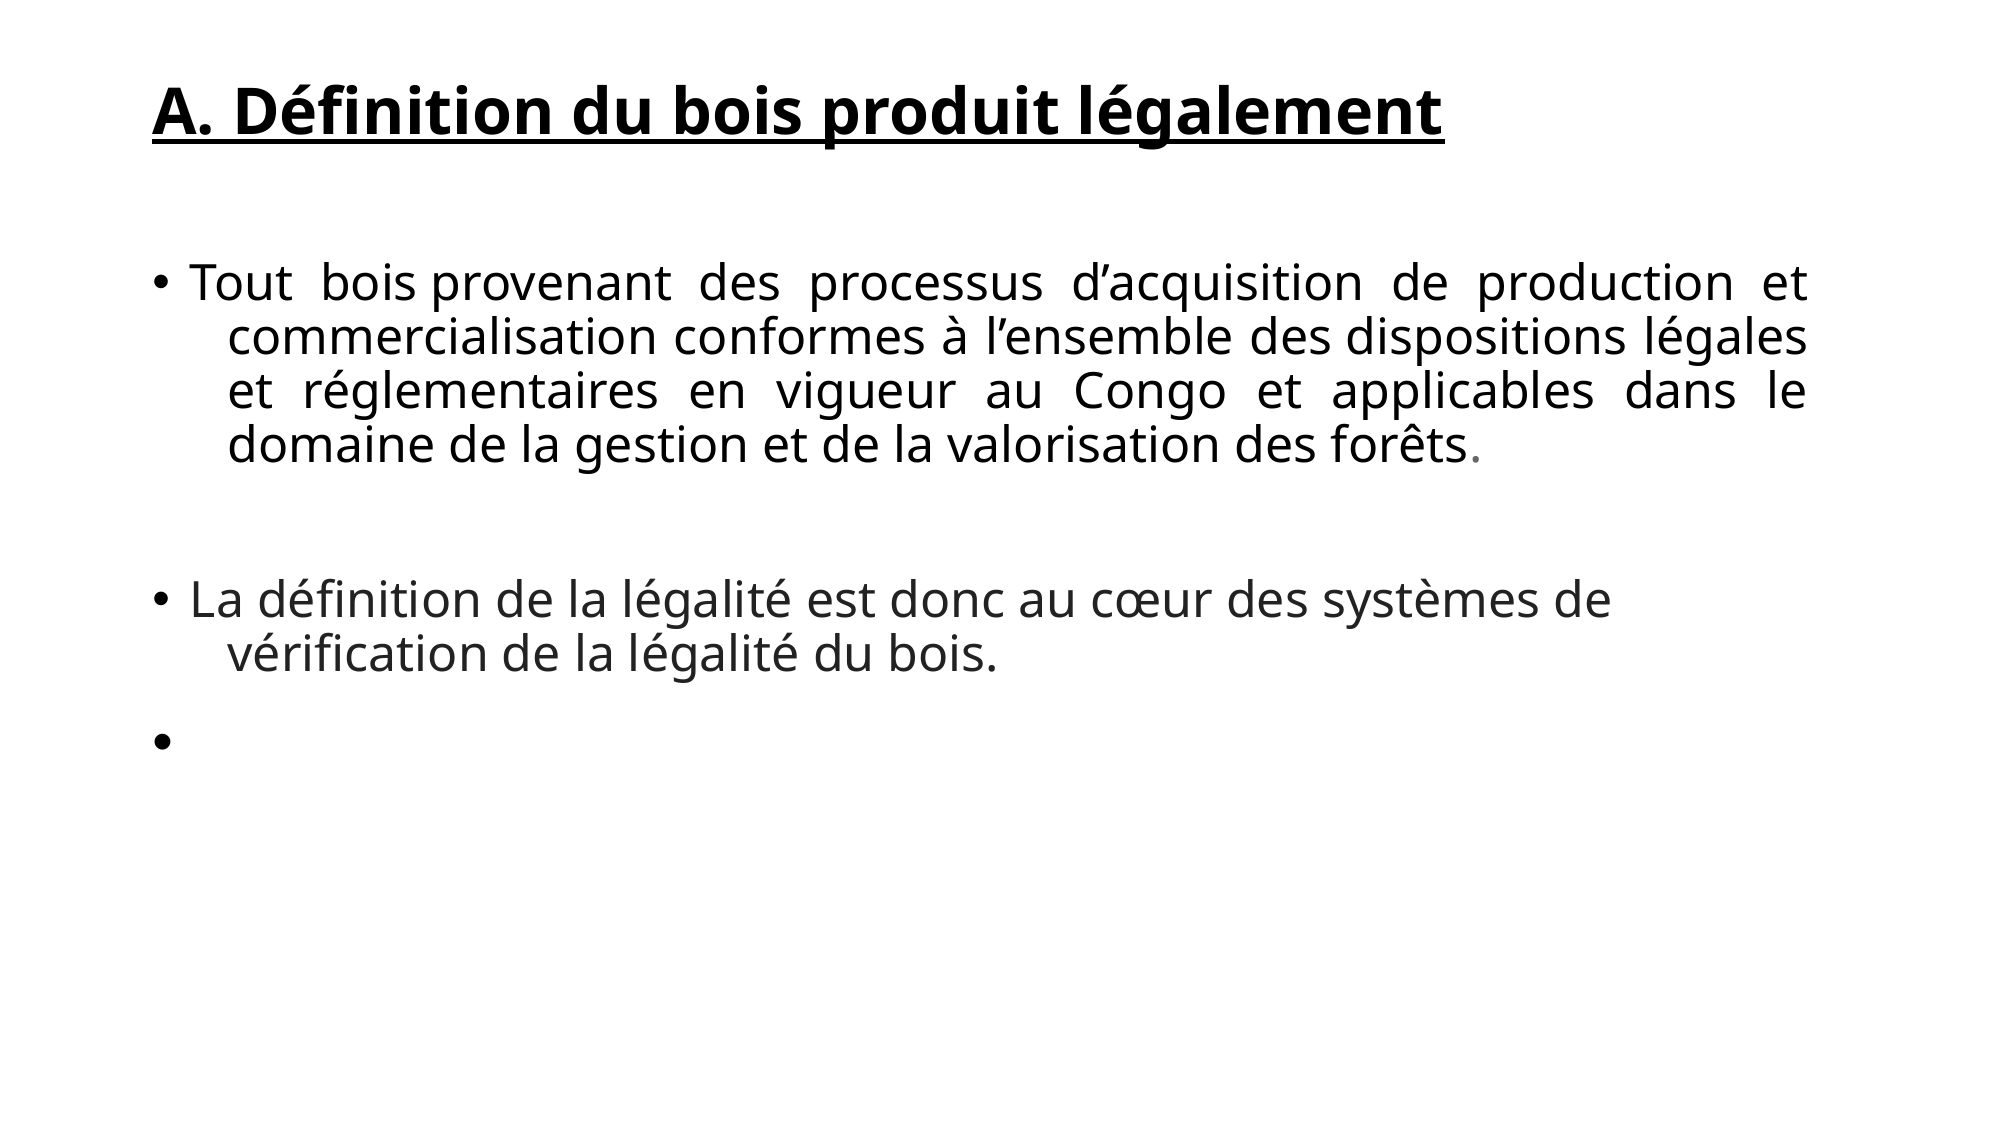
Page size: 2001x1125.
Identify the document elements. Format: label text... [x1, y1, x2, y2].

list Tout bois provenant des processus d’acquisition de production et commercialisation conformes à l’ensemble des dispositions légales et réglementaires en vigueur au Congo et applicables dans le domaine de la gestion et de la valorisation des forêts. La définition de la légalité est donc au cœur des systèmes de vérification de la légalité du bois. [137, 168, 1863, 883]
title A. Définition du bois produit légalement [137, 59, 1863, 168]
